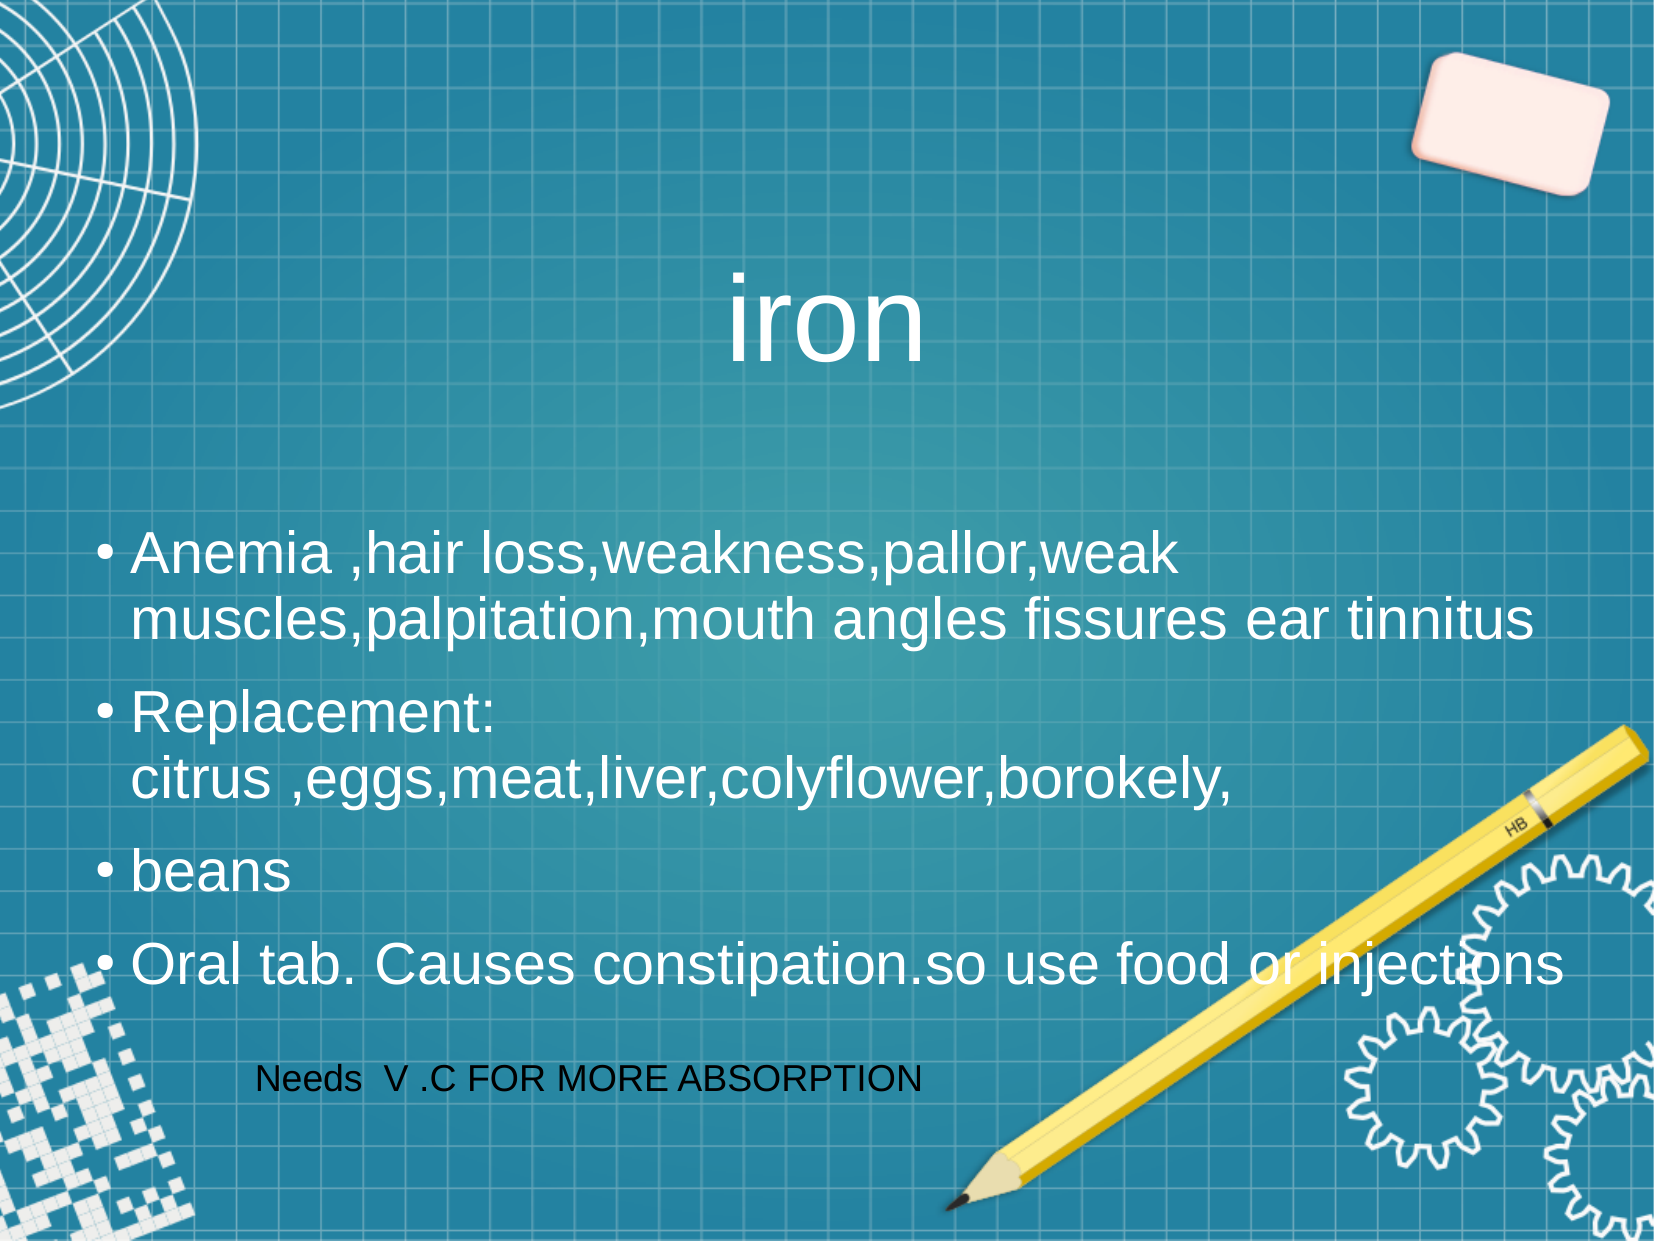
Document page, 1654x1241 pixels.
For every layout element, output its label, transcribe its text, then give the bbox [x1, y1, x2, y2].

picture [0, 0, 1654, 1241]
list Anemia ,hair loss,weakness,pallor,weak muscles,palpitation,mouth angles fissures ear tinnitus Replacement: citrus ,eggs,meat,liver,colyflower,borokely, beans Oral tab. Causes constipation.so use food or injections [82, 519, 1571, 1123]
title iron [82, 177, 1571, 461]
text_box Needs V .C FOR MORE ABSORPTION [240, 1050, 685, 1149]
